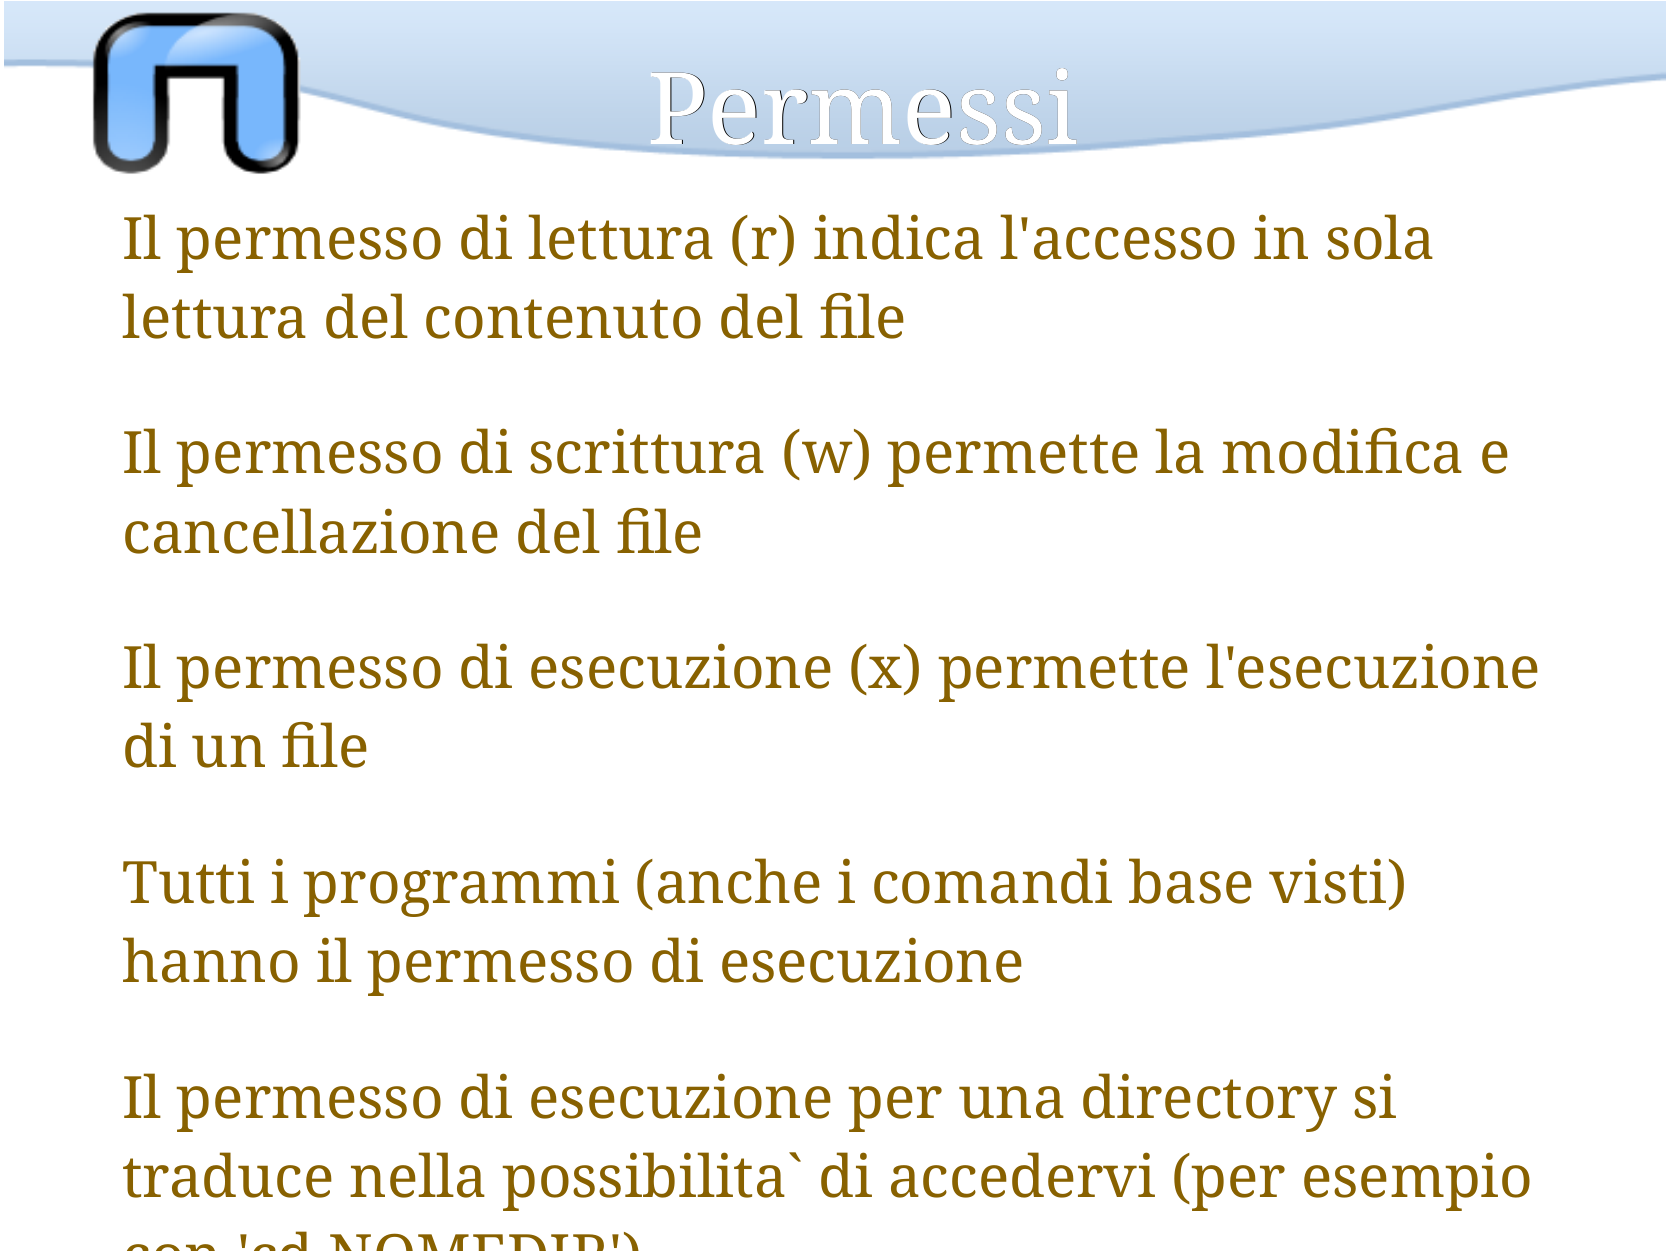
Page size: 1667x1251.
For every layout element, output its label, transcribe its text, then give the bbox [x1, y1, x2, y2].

list Il permesso di lettura (r) indica l'accesso in sola lettura del contenuto del file Il permesso di scrittura (w) permette la modifica e cancellazione del file Il permesso di esecuzione (x) permette l'esecuzione di un file Tutti i programmi (anche i comandi base visti) hanno il permesso di esecuzione Il permesso di esecuzione per una directory si traduce nella possibilita` di accedervi (per esempio con 'cd NOMEDIR') [122, 212, 1578, 1251]
picture [0, 0, 1667, 1251]
text_box Permessi [446, 29, 1280, 283]
